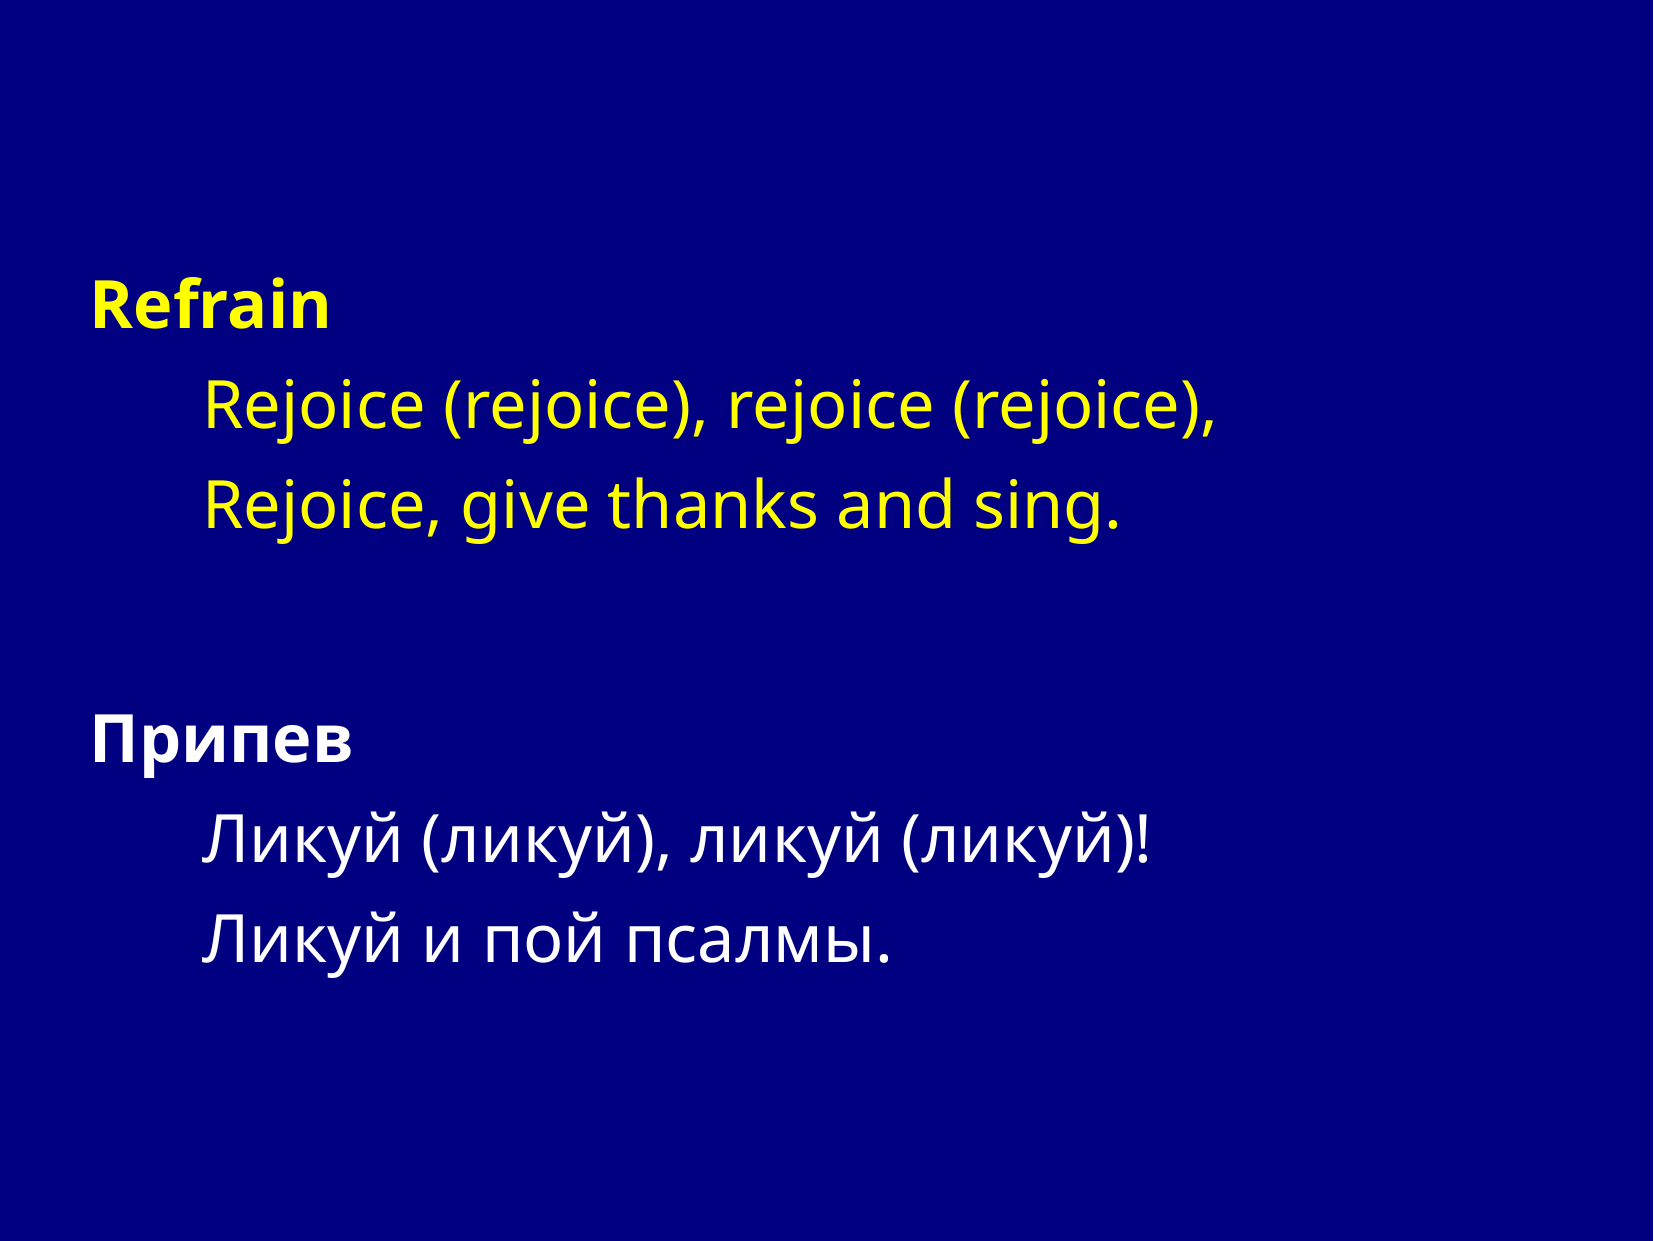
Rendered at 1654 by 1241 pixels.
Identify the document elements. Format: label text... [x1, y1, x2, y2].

text_box Припев Ликуй (ликуй), ликуй (ликуй)! Ликуй и пой псалмы. [75, 675, 1576, 1163]
text_box Refrain Rejoice (rejoice), rejoice (rejoice), Rejoice, give thanks and sing. [75, 150, 1576, 638]
